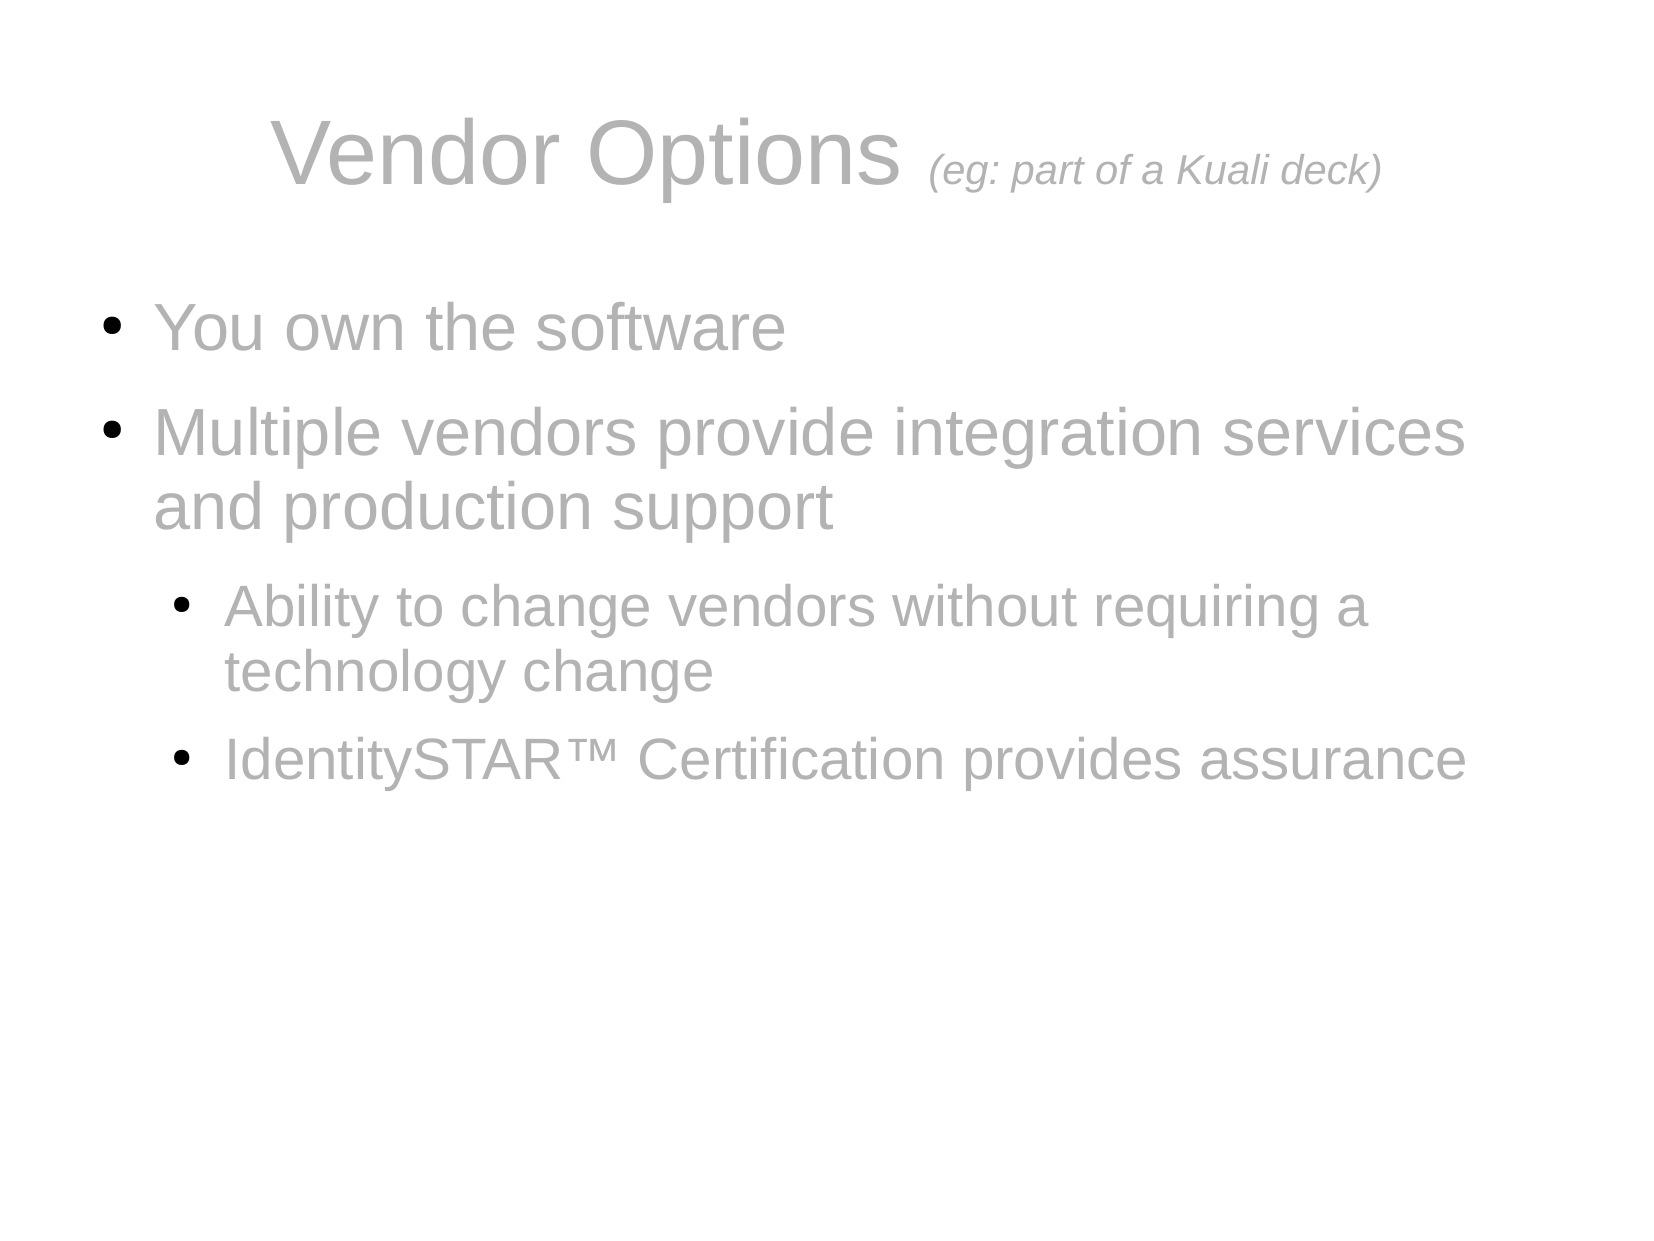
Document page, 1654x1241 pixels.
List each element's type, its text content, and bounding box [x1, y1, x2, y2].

title Vendor Options (eg: part of a Kuali deck) [82, 49, 1571, 257]
list You own the software Multiple vendors provide integration services and production support Ability to change vendors without requiring a technology change IdentitySTAR™ Certification provides assurance [82, 290, 1571, 1109]
